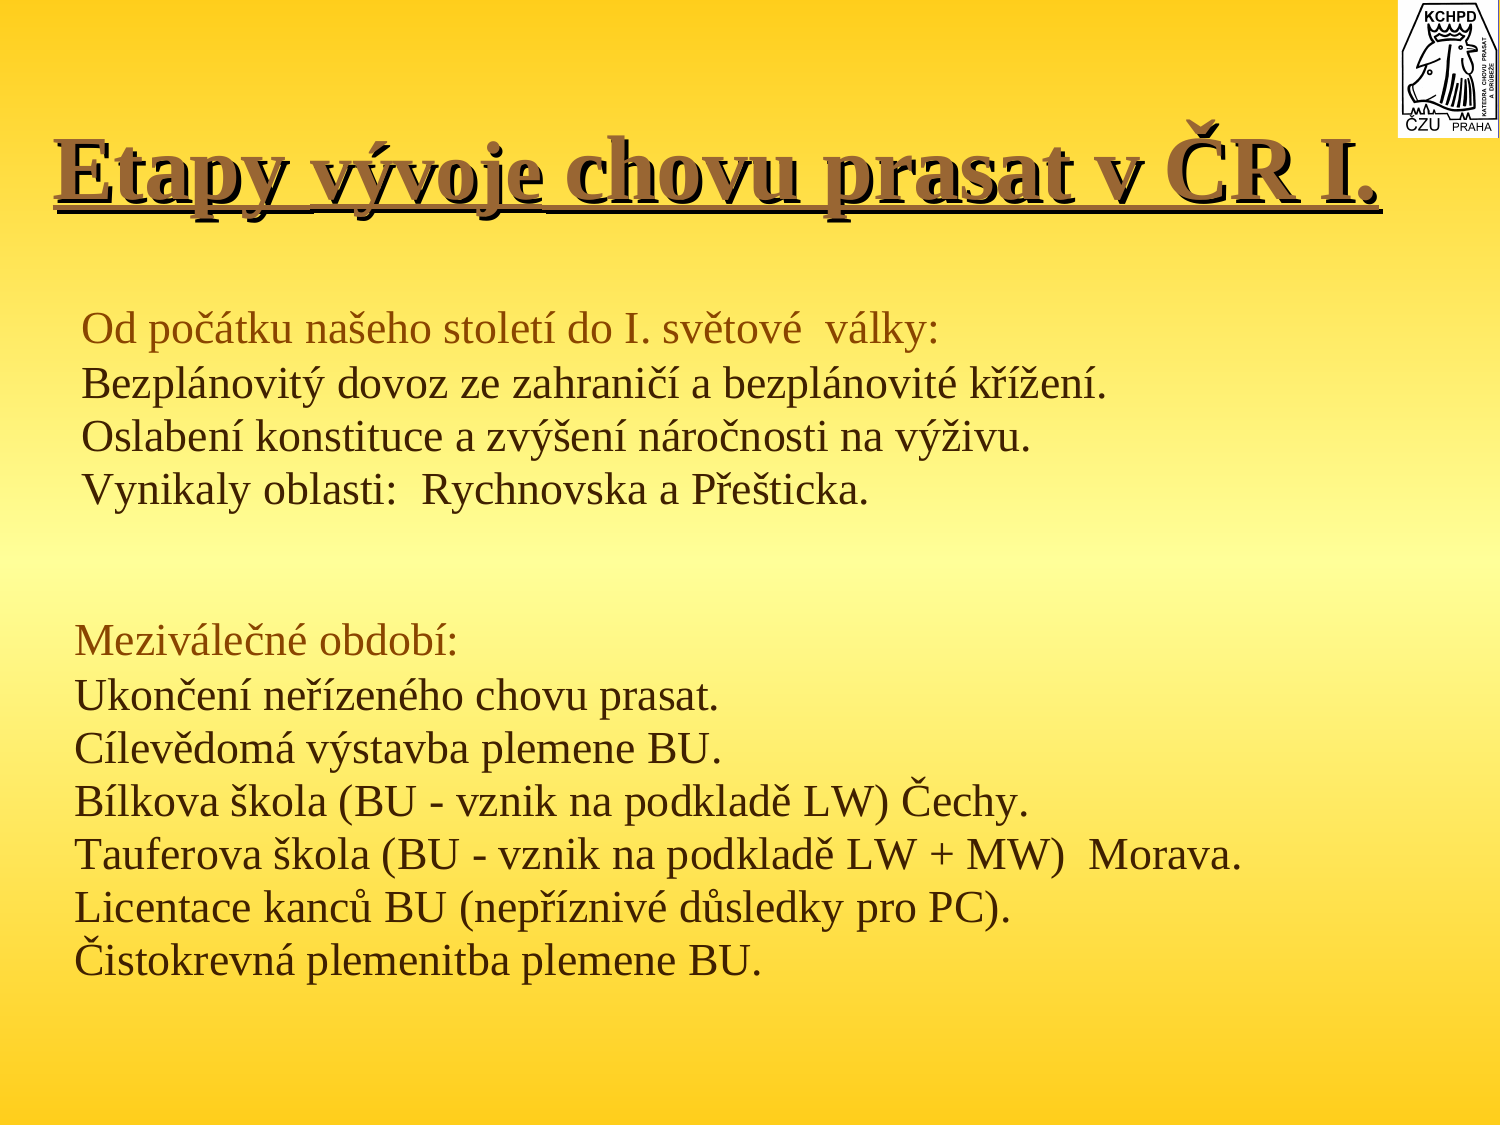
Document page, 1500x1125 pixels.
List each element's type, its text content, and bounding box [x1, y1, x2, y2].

text_box Od počátku našeho století do I. světové války: Bezplánovitý dovoz ze zahraničí a bezplánovité křížení. Oslabení konstituce a zvýšení náročnosti na výživu. Vynikaly oblasti: Rychnovska a Přešticka. [66, 295, 1329, 521]
text_box Meziválečné období: Ukončení neřízeného chovu prasat. Cílevědomá výstavba plemene BU. Bílkova škola (BU - vznik na podkladě LW) Čechy. Tauferova škola (BU - vznik na podkladě LW + MW) Morava. Licentace kanců BU (nepříznivé důsledky pro PC). Čistokrevná plemenitba plemene BU. [59, 606, 1472, 992]
title Etapy vývoje chovu prasat v ČR I. [37, 51, 1438, 287]
chart [1397, 0, 1500, 140]
